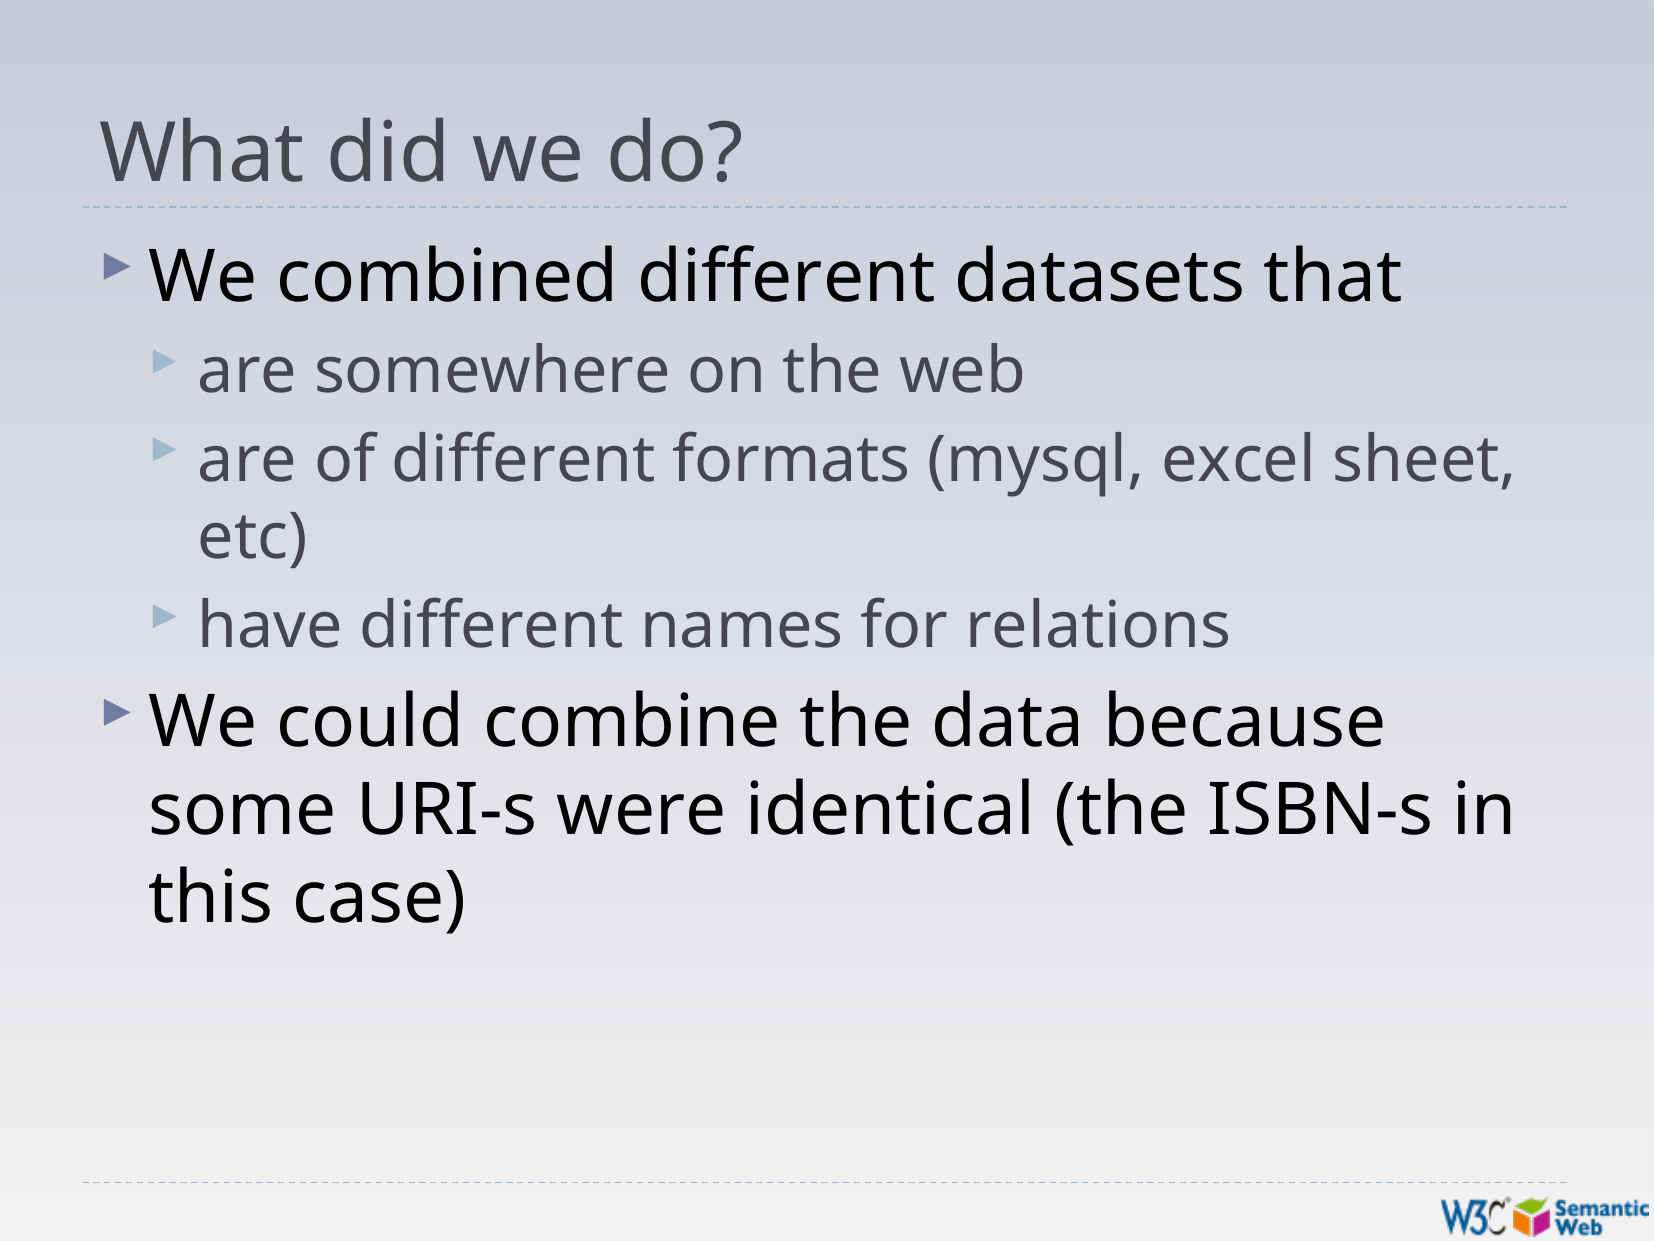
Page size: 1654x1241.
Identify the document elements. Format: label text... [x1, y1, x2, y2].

title What did we do? [82, 27, 1572, 207]
picture [1441, 1195, 1649, 1237]
list We combined different datasets that are somewhere on the web are of different formats (mysql, excel sheet, etc) have different names for relations We could combine the data because some URI-s were identical (the ISBN-s in this case) [82, 220, 1572, 1114]
